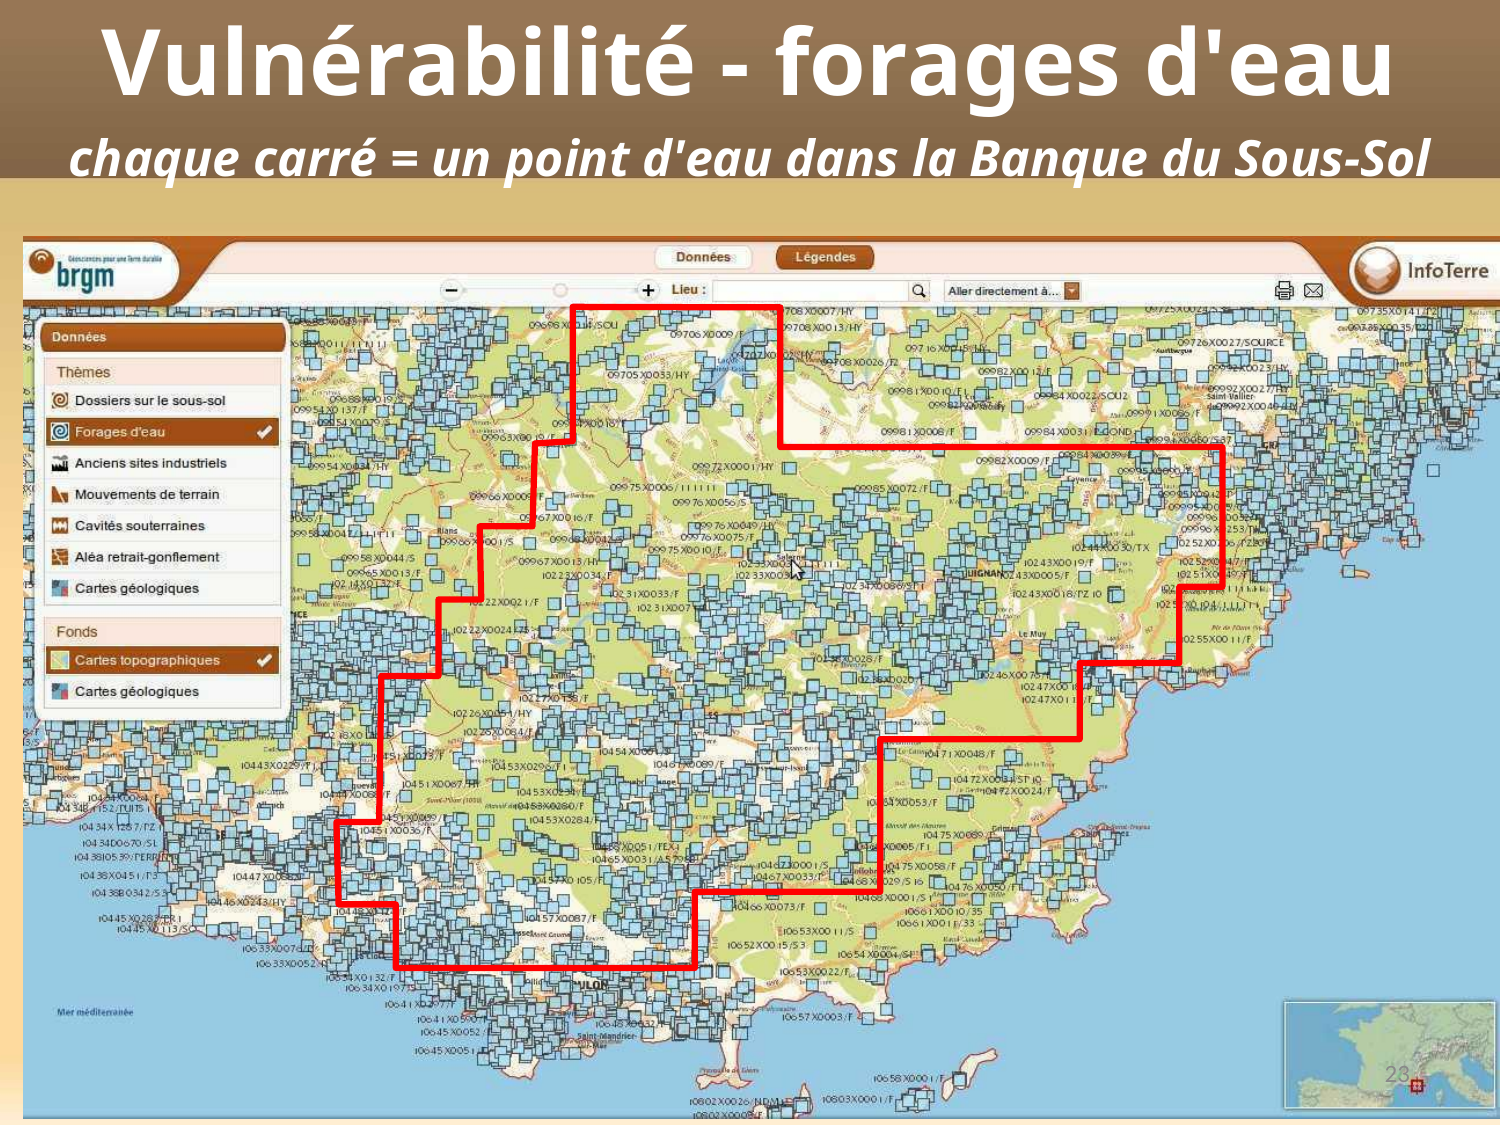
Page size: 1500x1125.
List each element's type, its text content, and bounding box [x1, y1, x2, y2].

text_box <numéro> [1074, 1042, 1425, 1103]
picture [0, 193, 1500, 1125]
title Vulnérabilité - forages d'eau chaque carré = un point d'eau dans la Banque du Sous-Sol [0, 0, 1500, 193]
